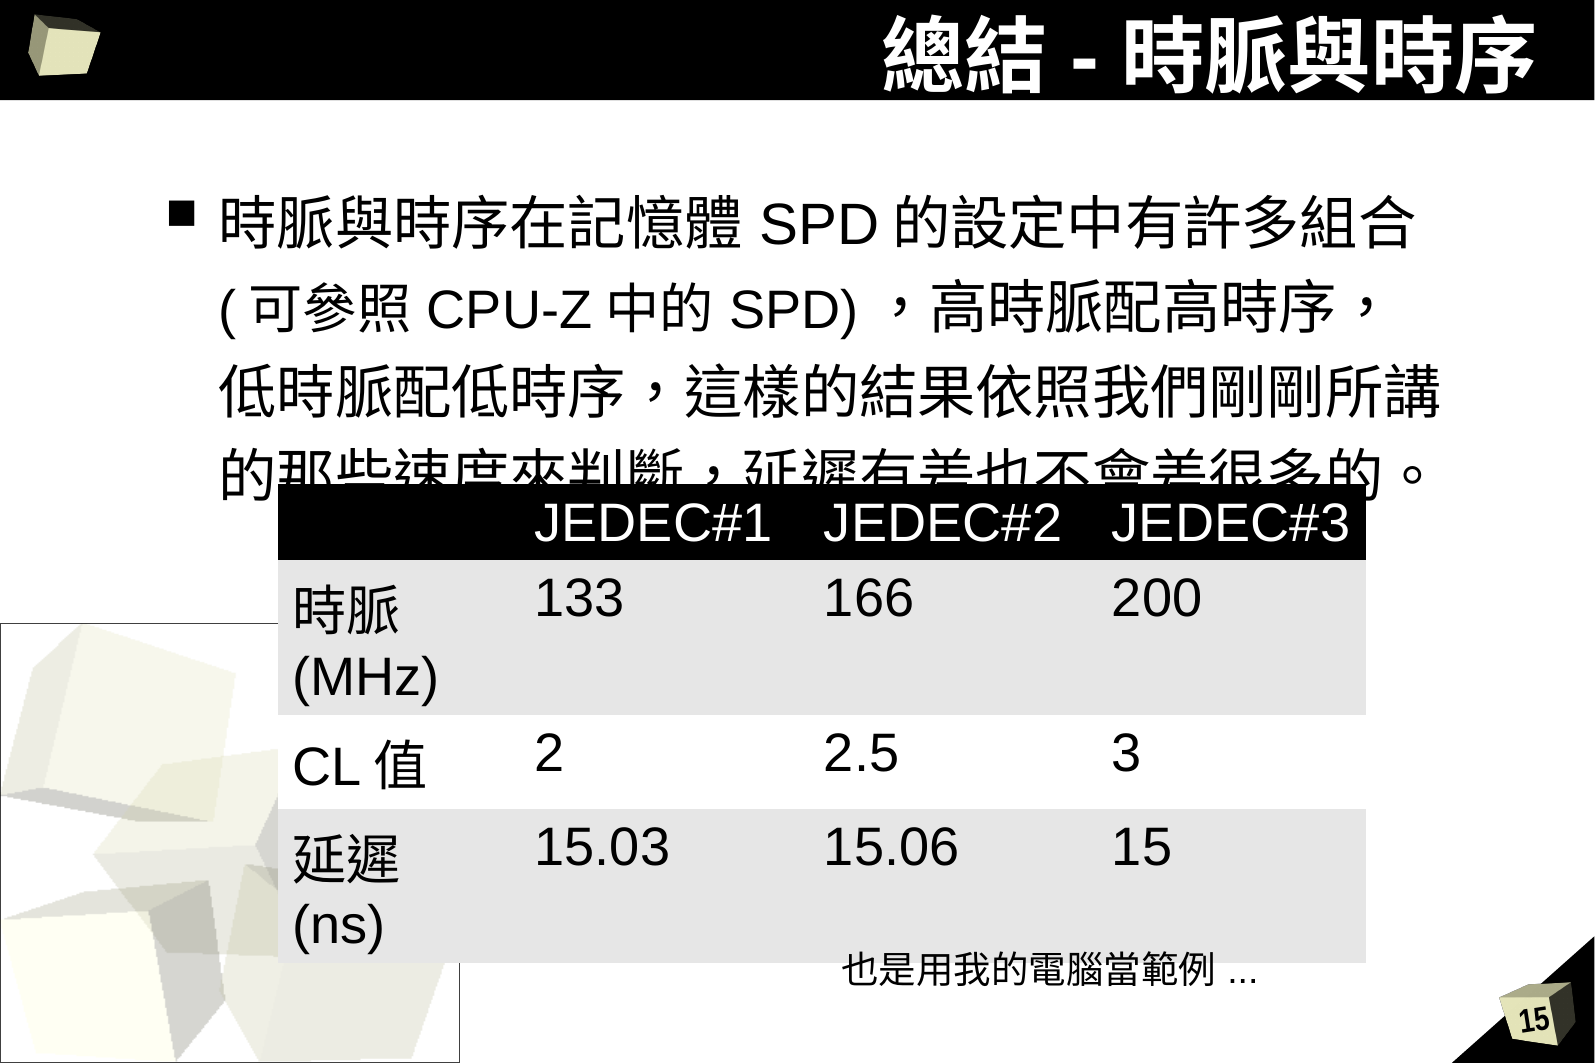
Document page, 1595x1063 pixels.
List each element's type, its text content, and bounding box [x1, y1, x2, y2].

table_header JEDEC#1 [520, 484, 809, 560]
table_cell 15.06 [809, 809, 1097, 963]
table_cell 133 [520, 560, 809, 715]
table_header [278, 484, 520, 560]
table_cell 延遲(ns) [278, 809, 520, 963]
title 總結-時脈與時序 [113, 0, 1538, 110]
table_header JEDEC#2 [809, 484, 1097, 560]
table_cell 2.5 [809, 715, 1097, 809]
table_cell 時脈(MHz) [278, 560, 520, 715]
table_header JEDEC#3 [1097, 484, 1366, 560]
table_cell 15.03 [520, 809, 809, 963]
table_cell 3 [1097, 715, 1366, 809]
list 時脈與時序在記憶體SPD的設定中有許多組合(可參照CPU-Z中的SPD)，高時脈配高時序，低時脈配低時序，這樣的結果依照我們剛剛所講的那些速度來判斷，延遲有差也不會差很多的。 [147, 177, 1447, 457]
table_cell 2 [520, 715, 809, 809]
picture [0, 622, 460, 1063]
table_cell 166 [809, 560, 1097, 715]
table_cell 15 [1097, 809, 1366, 963]
table_cell 200 [1097, 560, 1366, 715]
text_box 也是用我的電腦當範例... [826, 933, 1329, 993]
table_cell CL值 [278, 715, 520, 809]
